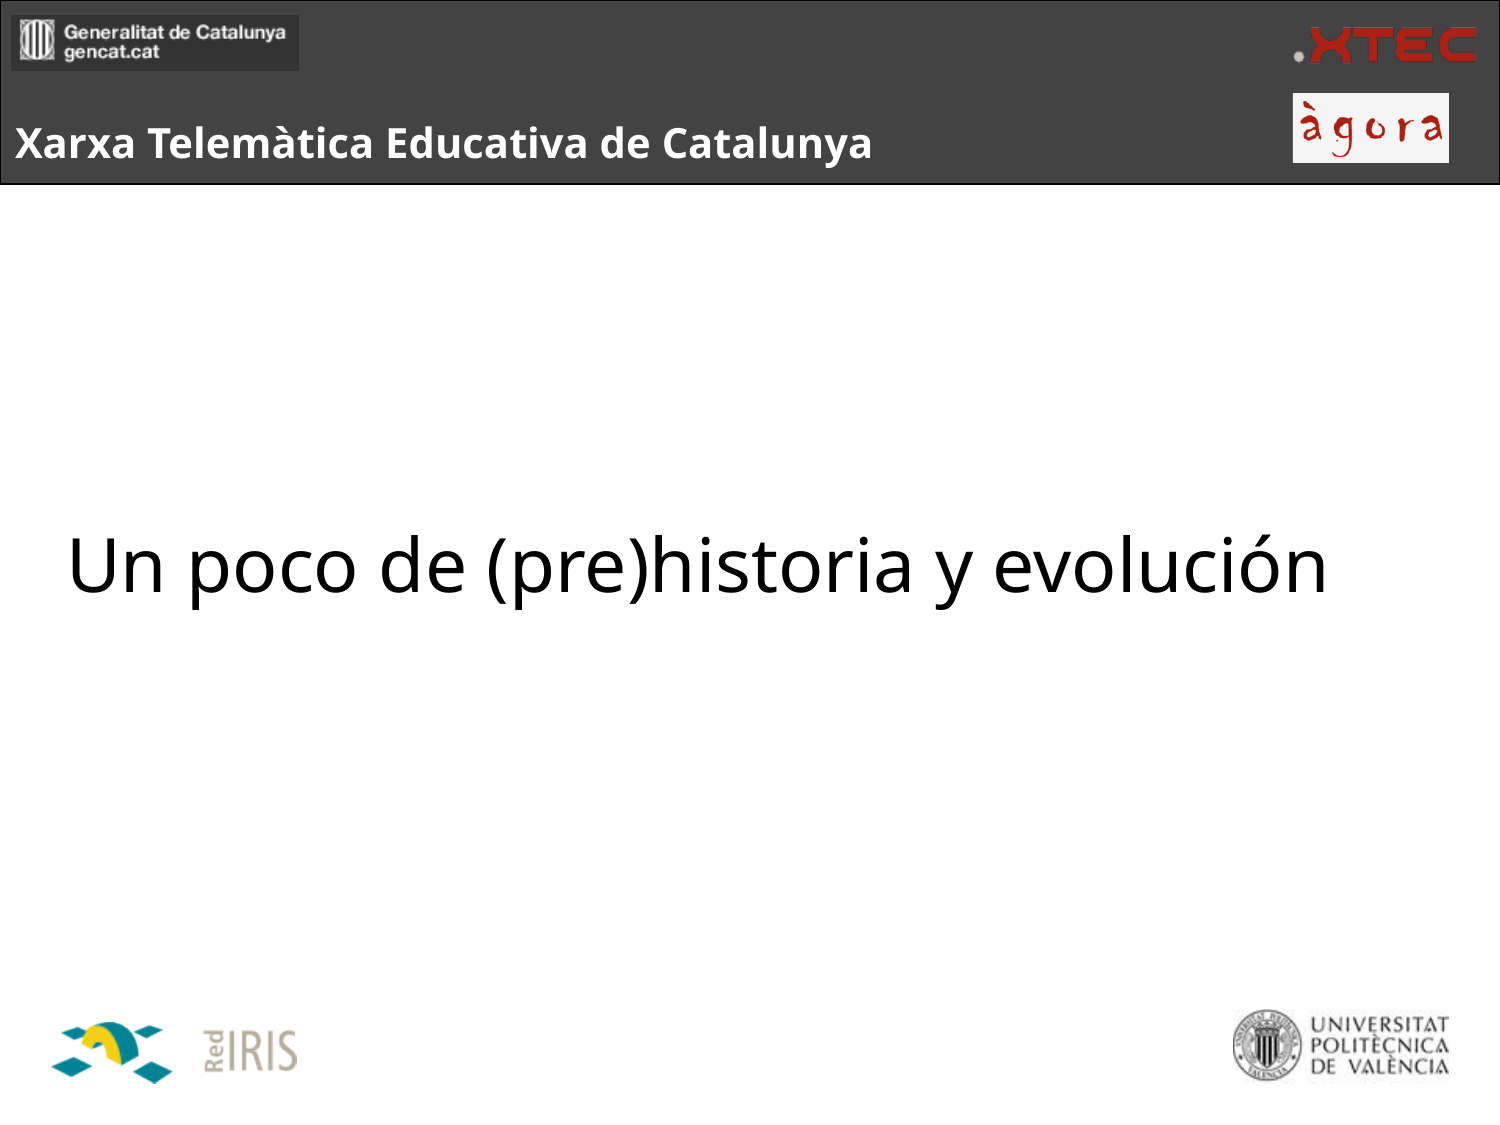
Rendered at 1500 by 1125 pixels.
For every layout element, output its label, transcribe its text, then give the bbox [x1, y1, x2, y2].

title Un poco de (pre)historia y evolución [51, 470, 1449, 655]
picture [51, 1022, 297, 1084]
picture [1293, 23, 1480, 67]
picture [1233, 1009, 1449, 1084]
picture [11, 15, 299, 71]
